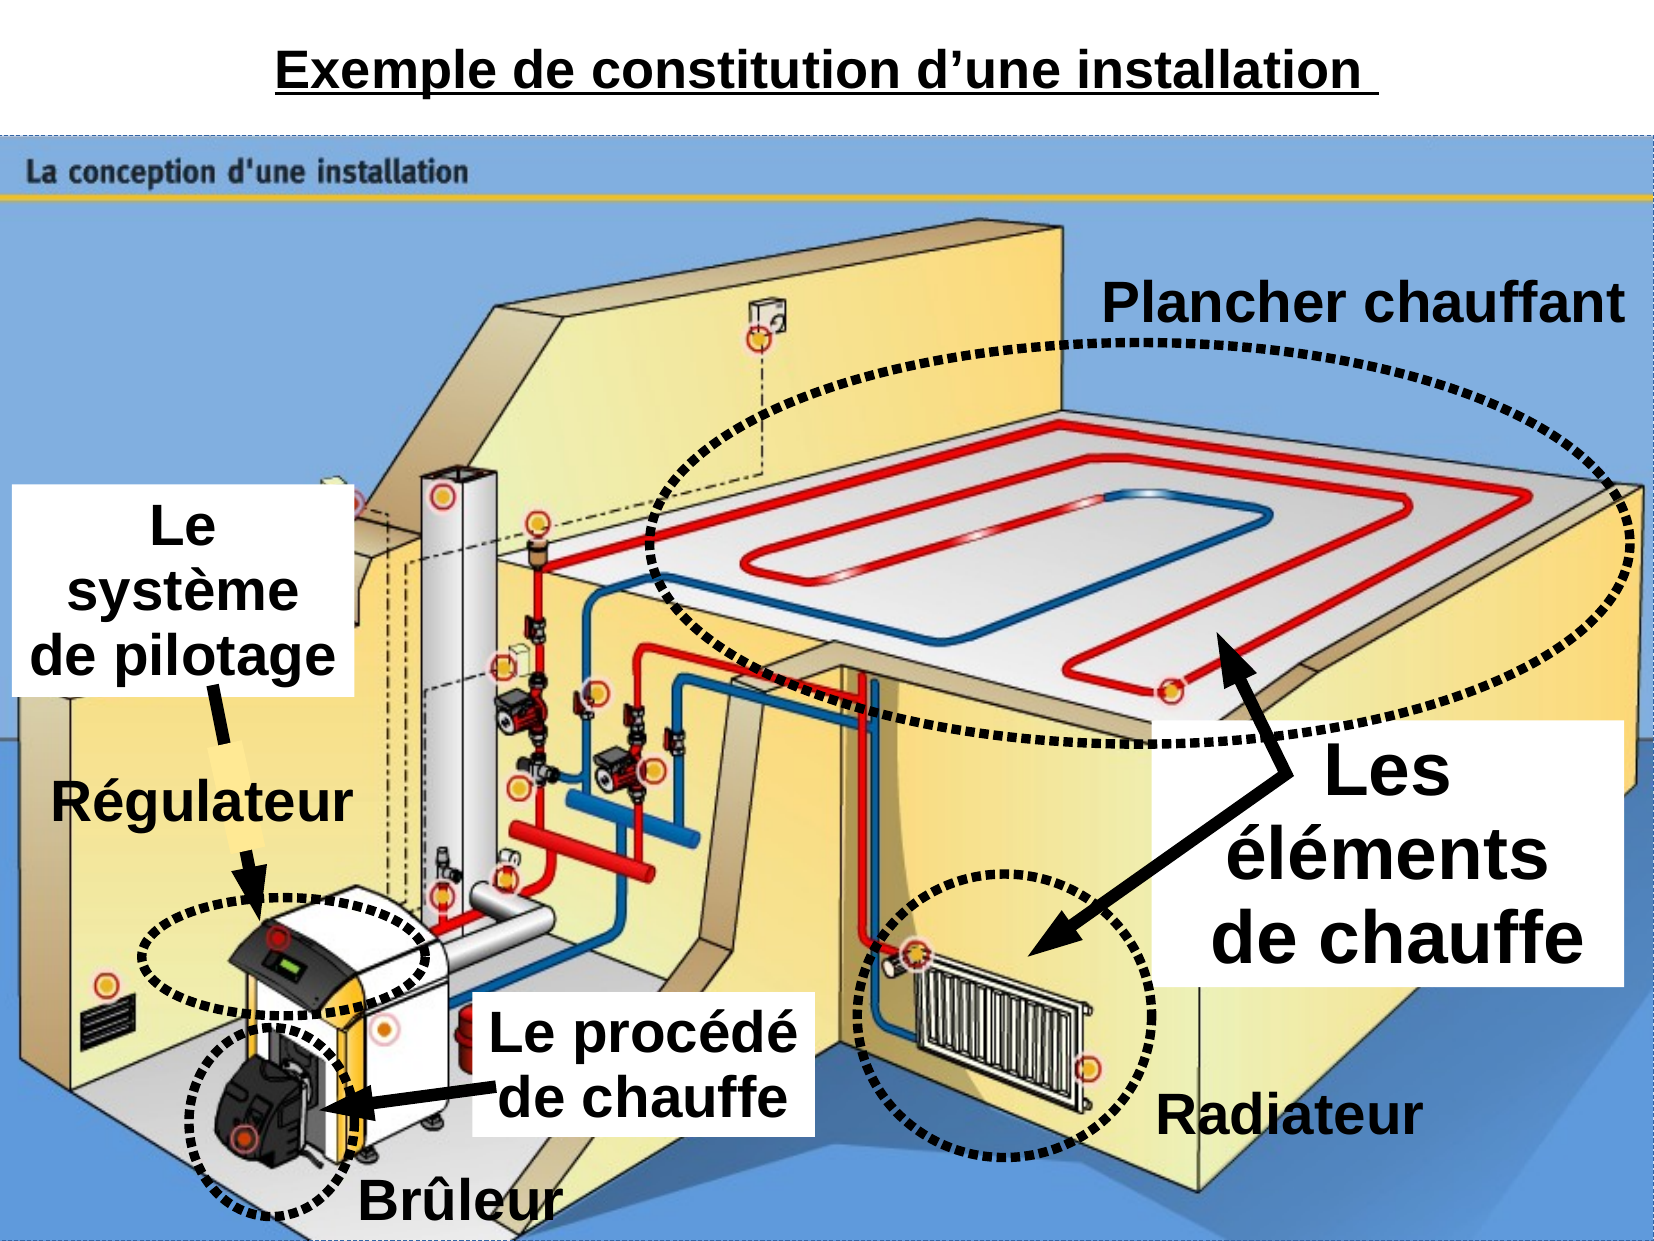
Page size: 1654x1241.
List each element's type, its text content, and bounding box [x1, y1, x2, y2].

text_box Le procédé de chauffe [472, 992, 815, 1137]
text_box Le système de pilotage [11, 484, 355, 697]
text_box Brûleur [342, 1160, 591, 1241]
text_box Régulateur [35, 761, 390, 845]
picture [0, 135, 1654, 1241]
text_box Exemple de constitution d’une installation [70, 32, 1583, 108]
text_box Radiateur [1140, 1074, 1489, 1155]
text_box Les éléments de chauffe [1151, 720, 1625, 988]
text_box Les éléments de chauffe [1151, 720, 1277, 861]
text_box Plancher chauffant [1086, 262, 1654, 343]
